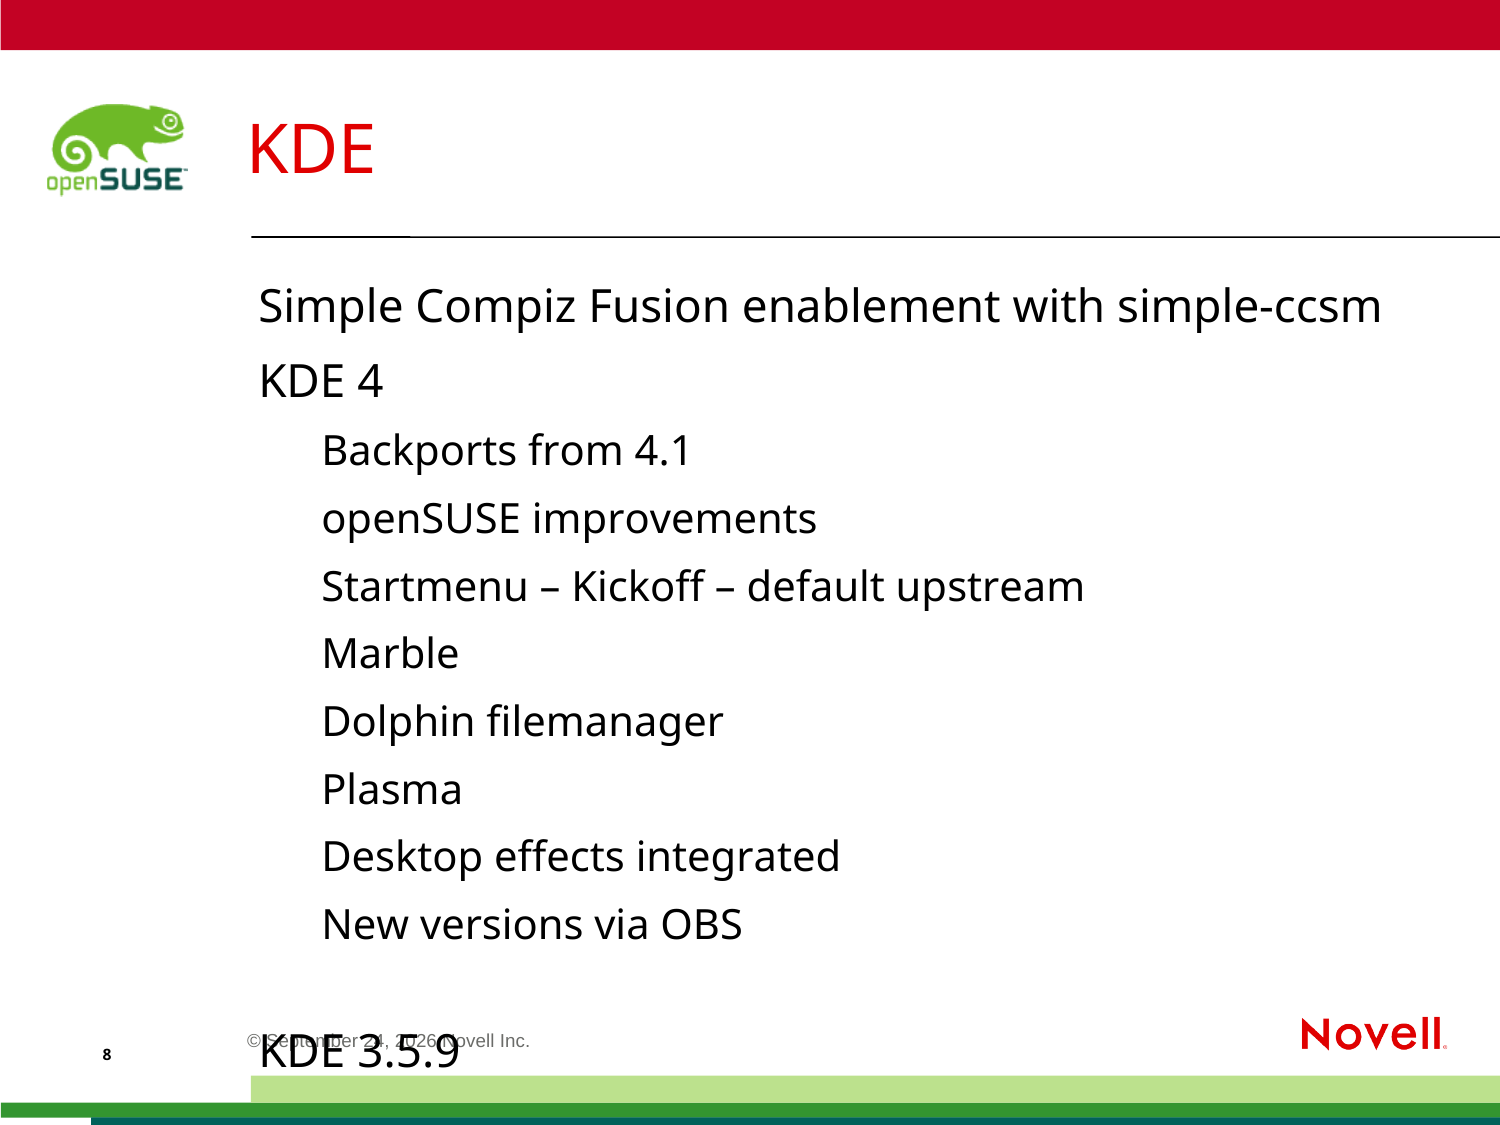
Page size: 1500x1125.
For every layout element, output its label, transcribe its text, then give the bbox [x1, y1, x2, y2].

title KDE [246, 68, 1409, 231]
picture [1295, 1011, 1453, 1056]
picture [47, 104, 188, 197]
list Simple Compiz Fusion enablement with simple-ccsm KDE 4 Backports from 4.1 openSUSE improvements Startmenu – Kickoff – default upstream Marble Dolphin filemanager Plasma Desktop effects integrated New versions via OBS KDE 3.5.9 [231, 267, 1445, 1016]
